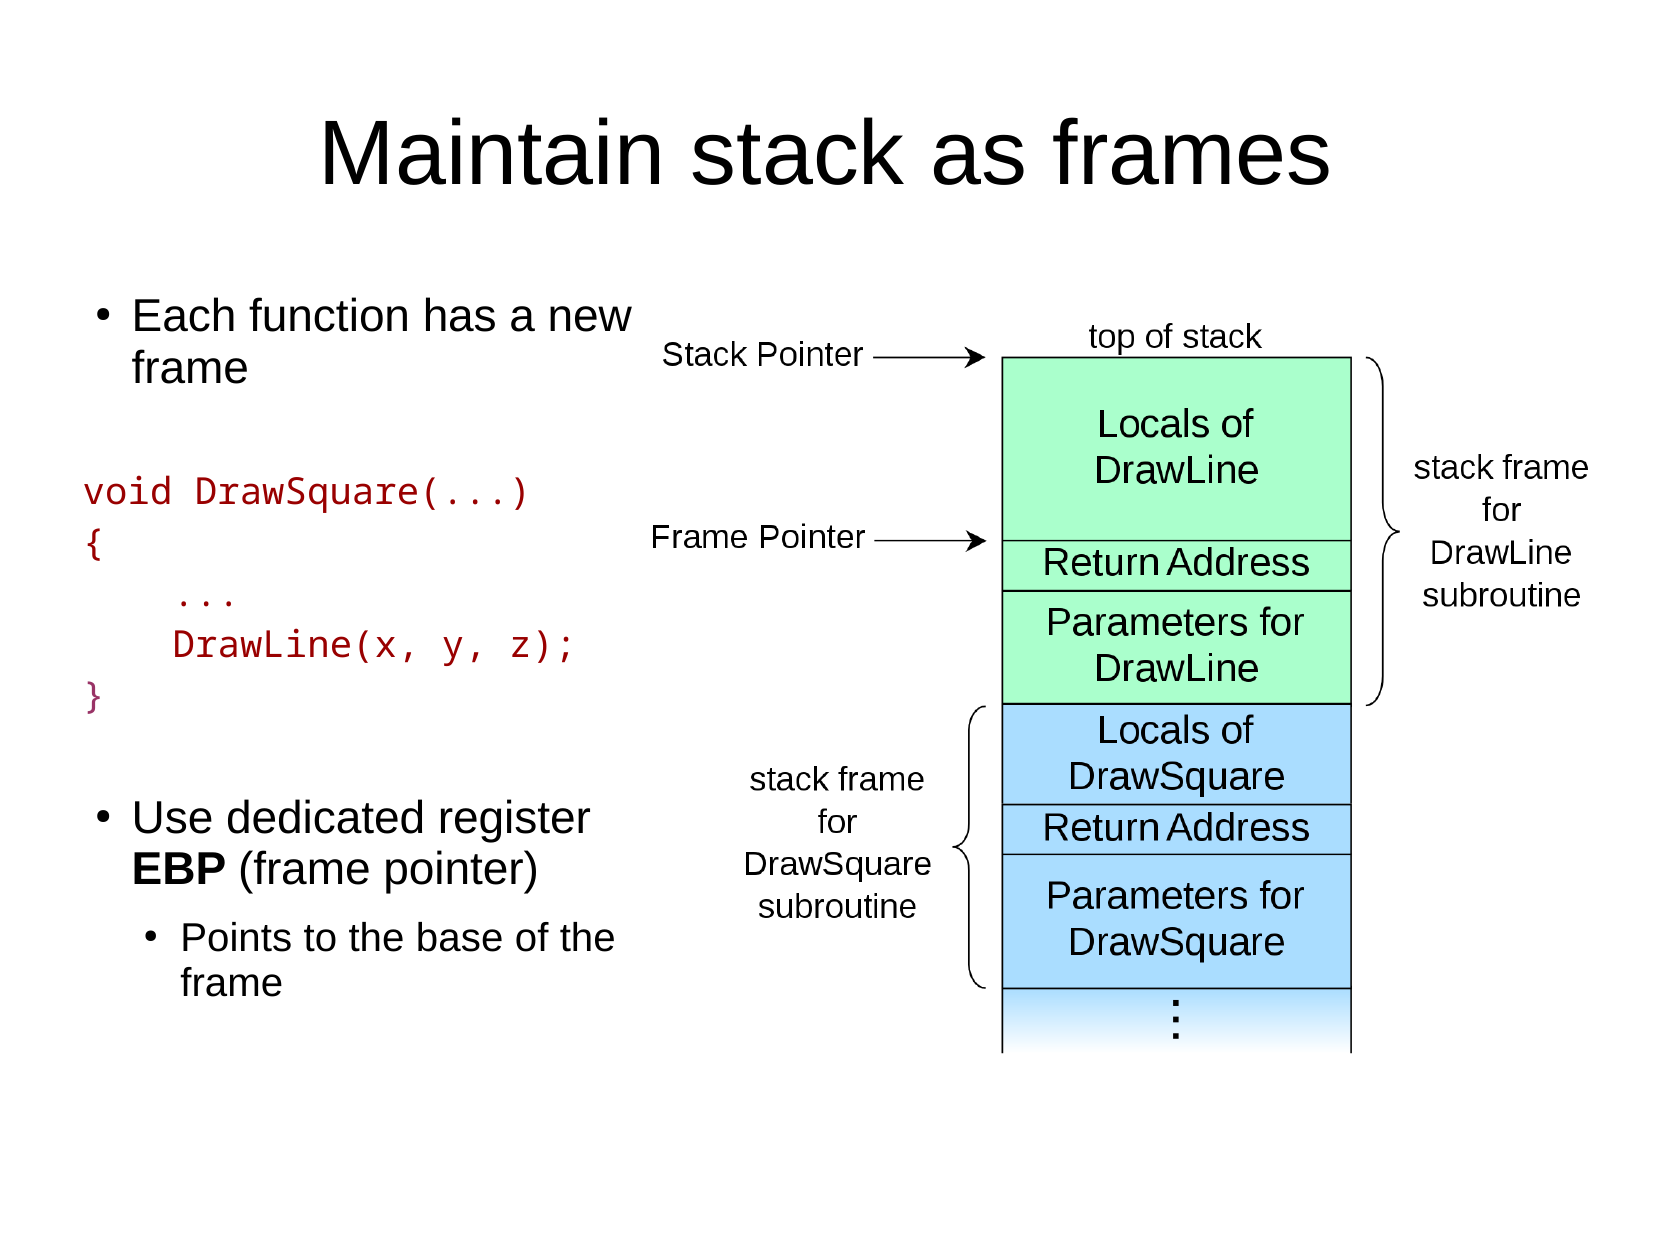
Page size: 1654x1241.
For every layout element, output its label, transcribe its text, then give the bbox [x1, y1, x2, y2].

list Each function has a new frame void DrawSquare(...) { ... DrawLine(x, y, z); } Use dedicated register EBP (frame pointer) Points to the base of the frame [82, 290, 638, 1010]
picture [642, 295, 1613, 1088]
title Maintain stack as frames [82, 49, 1571, 257]
